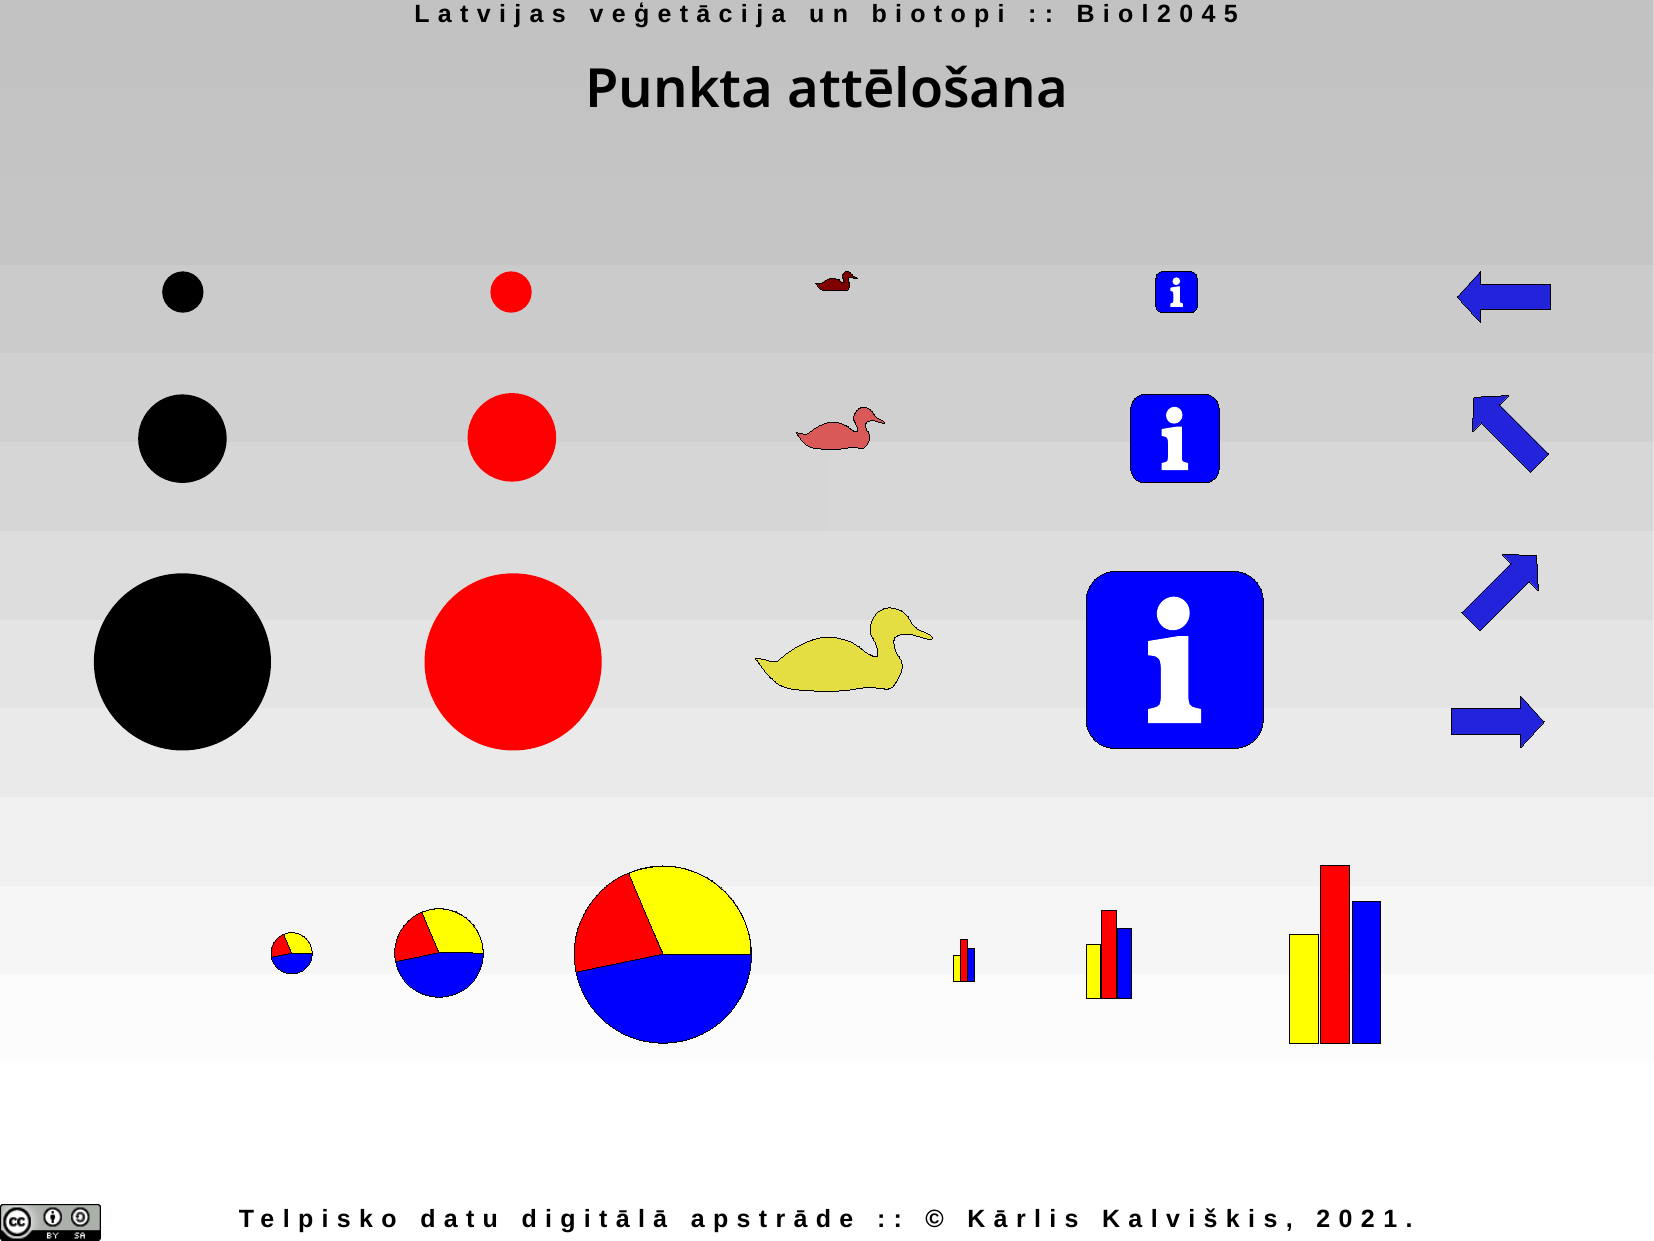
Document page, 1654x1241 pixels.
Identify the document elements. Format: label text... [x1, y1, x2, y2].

text_box [467, 393, 557, 482]
text_box [1457, 271, 1551, 323]
text_box [1086, 910, 1132, 999]
text_box [1461, 554, 1539, 631]
text_box [953, 939, 975, 982]
text_box [490, 271, 532, 313]
text_box [755, 607, 933, 692]
text_box [1451, 696, 1545, 748]
text_box [796, 407, 885, 450]
text_box [138, 394, 227, 483]
text_box [394, 908, 484, 998]
text_box [424, 573, 602, 751]
picture [0, 0, 1654, 1241]
text_box [93, 573, 272, 751]
text_box [1320, 865, 1350, 1044]
text_box [815, 271, 858, 291]
text_box [1289, 934, 1319, 1044]
text_box [271, 932, 313, 974]
text_box [1130, 394, 1220, 483]
text_box [574, 865, 752, 1044]
text_box [162, 271, 204, 313]
title Punkta attēlošana [29, 49, 1625, 296]
text_box [1352, 901, 1381, 1044]
text_box [1086, 571, 1264, 749]
text_box [1472, 395, 1549, 473]
text_box [1155, 271, 1198, 313]
